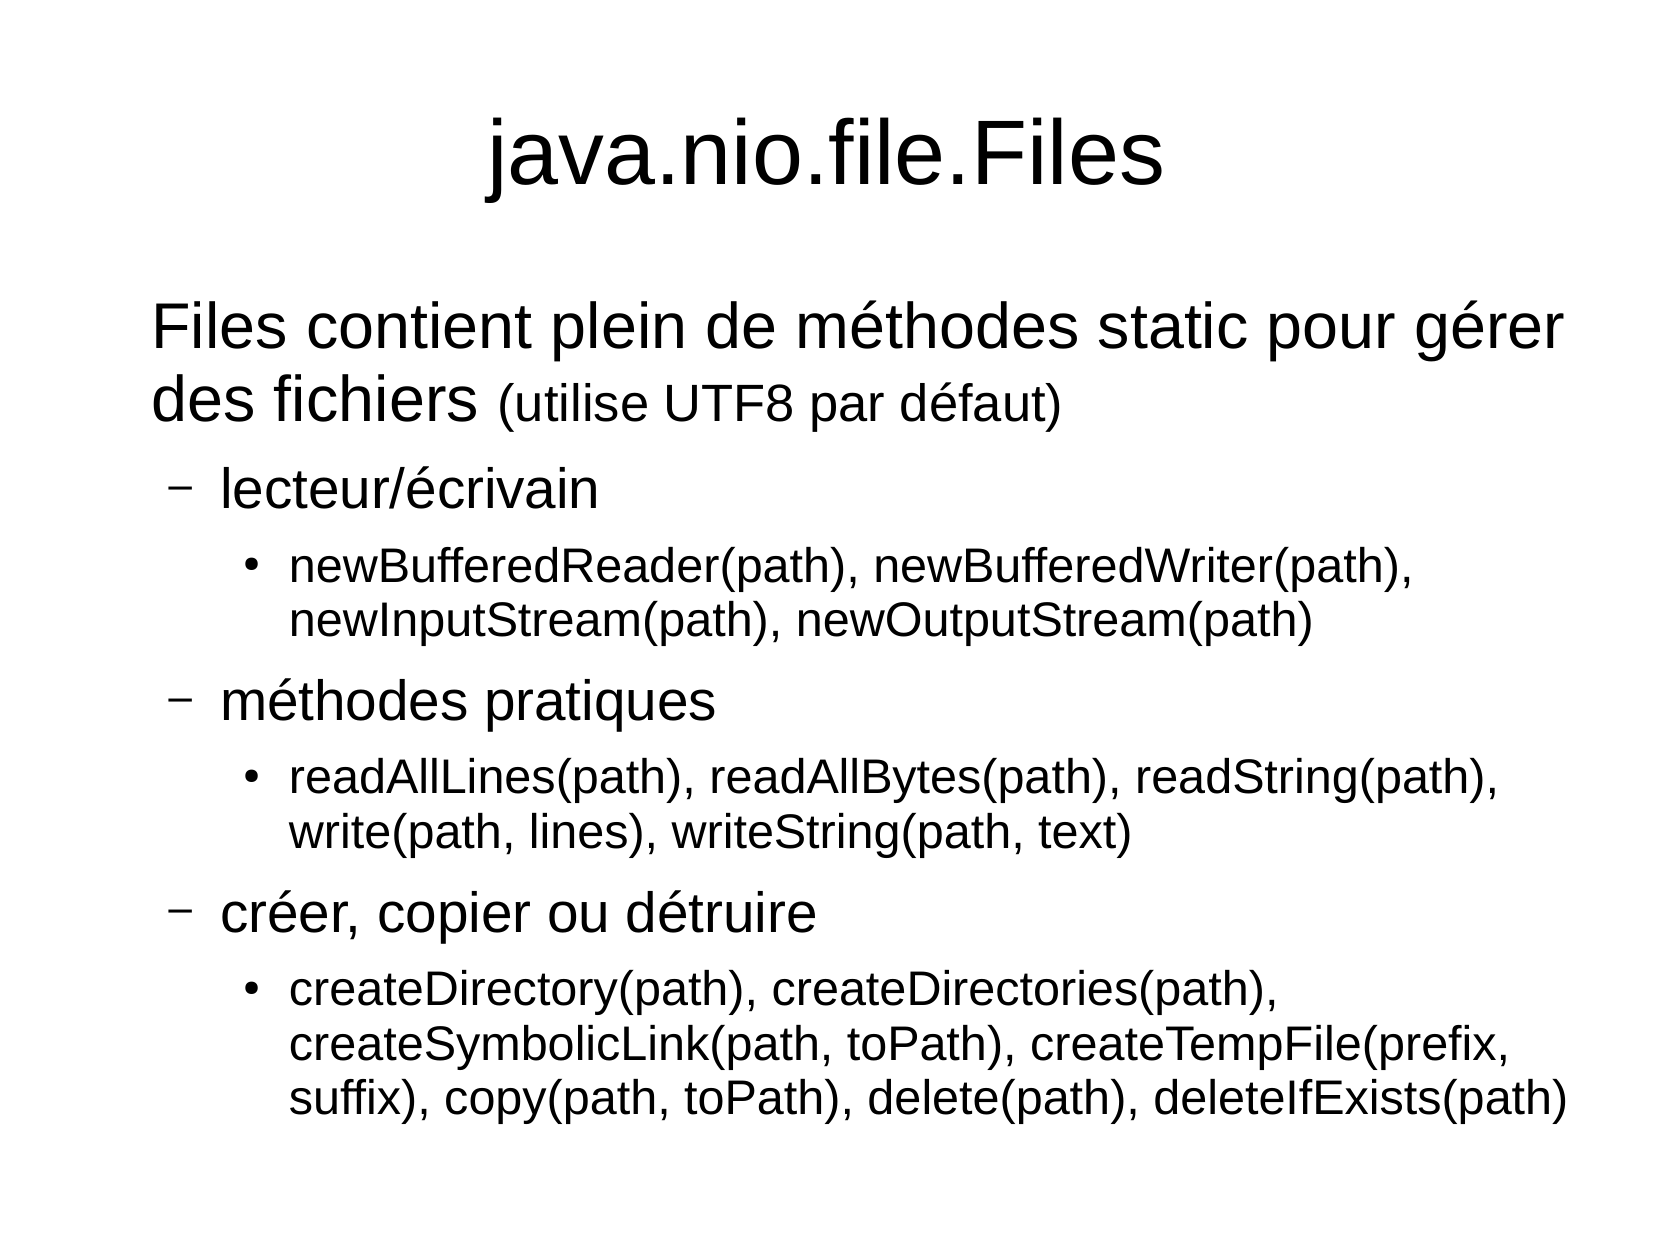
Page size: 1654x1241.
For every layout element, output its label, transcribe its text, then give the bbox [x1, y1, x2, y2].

list Files contient plein de méthodes static pour gérer des fichiers (utilise UTF8 par défaut) lecteur/écrivain newBufferedReader(path), newBufferedWriter(path), newInputStream(path), newOutputStream(path) méthodes pratiques readAllLines(path), readAllBytes(path), readString(path), write(path, lines), writeString(path, text) créer, copier ou détruire createDirectory(path), createDirectories(path), createSymbolicLink(path, toPath), createTempFile(prefix, suffix), copy(path, toPath), delete(path), deleteIfExists(path) [82, 290, 1571, 1141]
title java.nio.file.Files [82, 49, 1571, 257]
